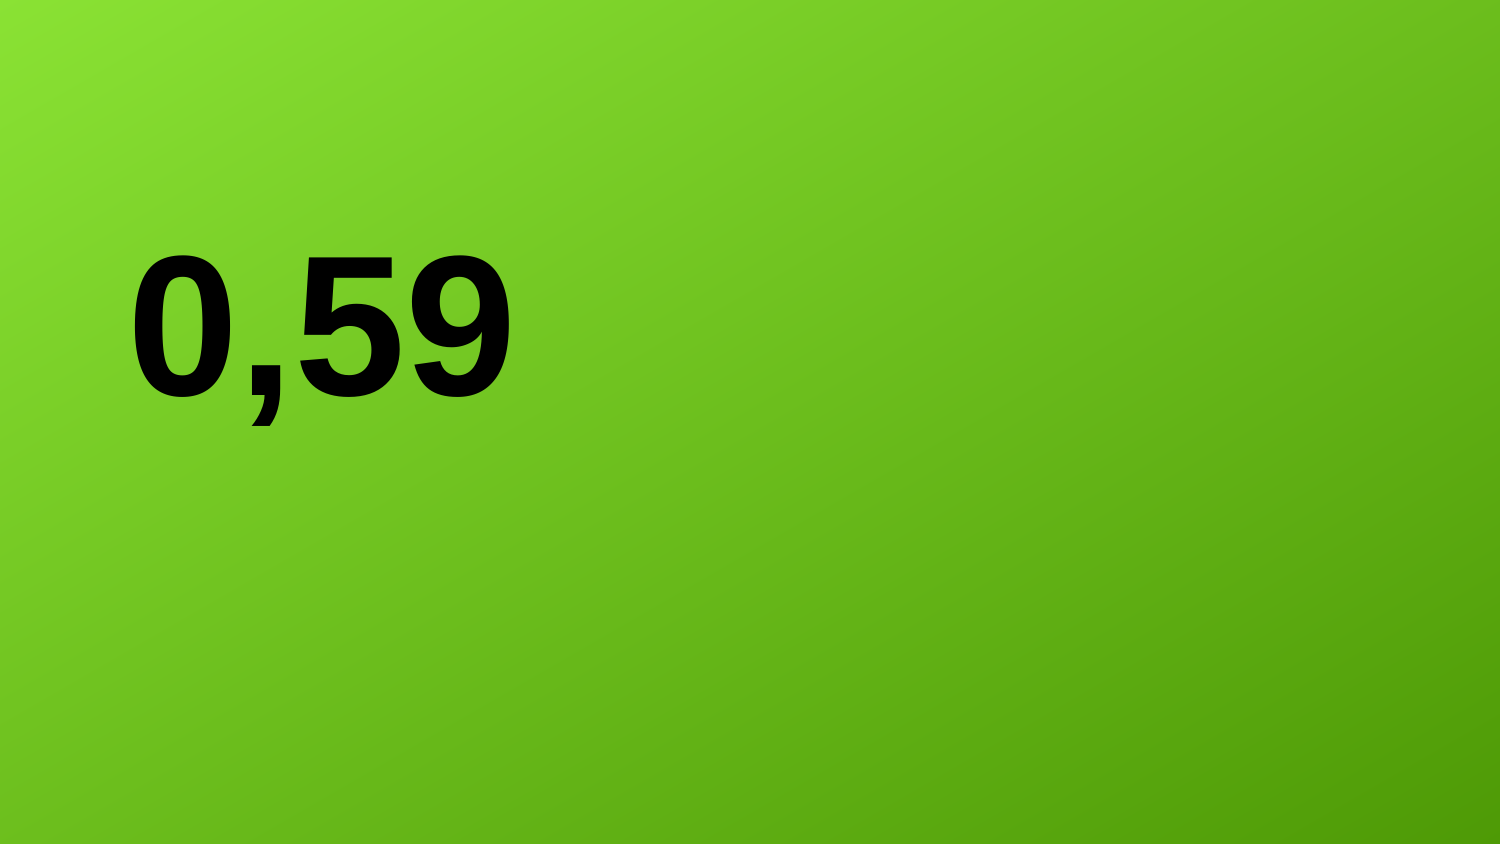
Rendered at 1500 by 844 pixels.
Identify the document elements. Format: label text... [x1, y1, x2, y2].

title 0,59 [112, 259, 1388, 450]
